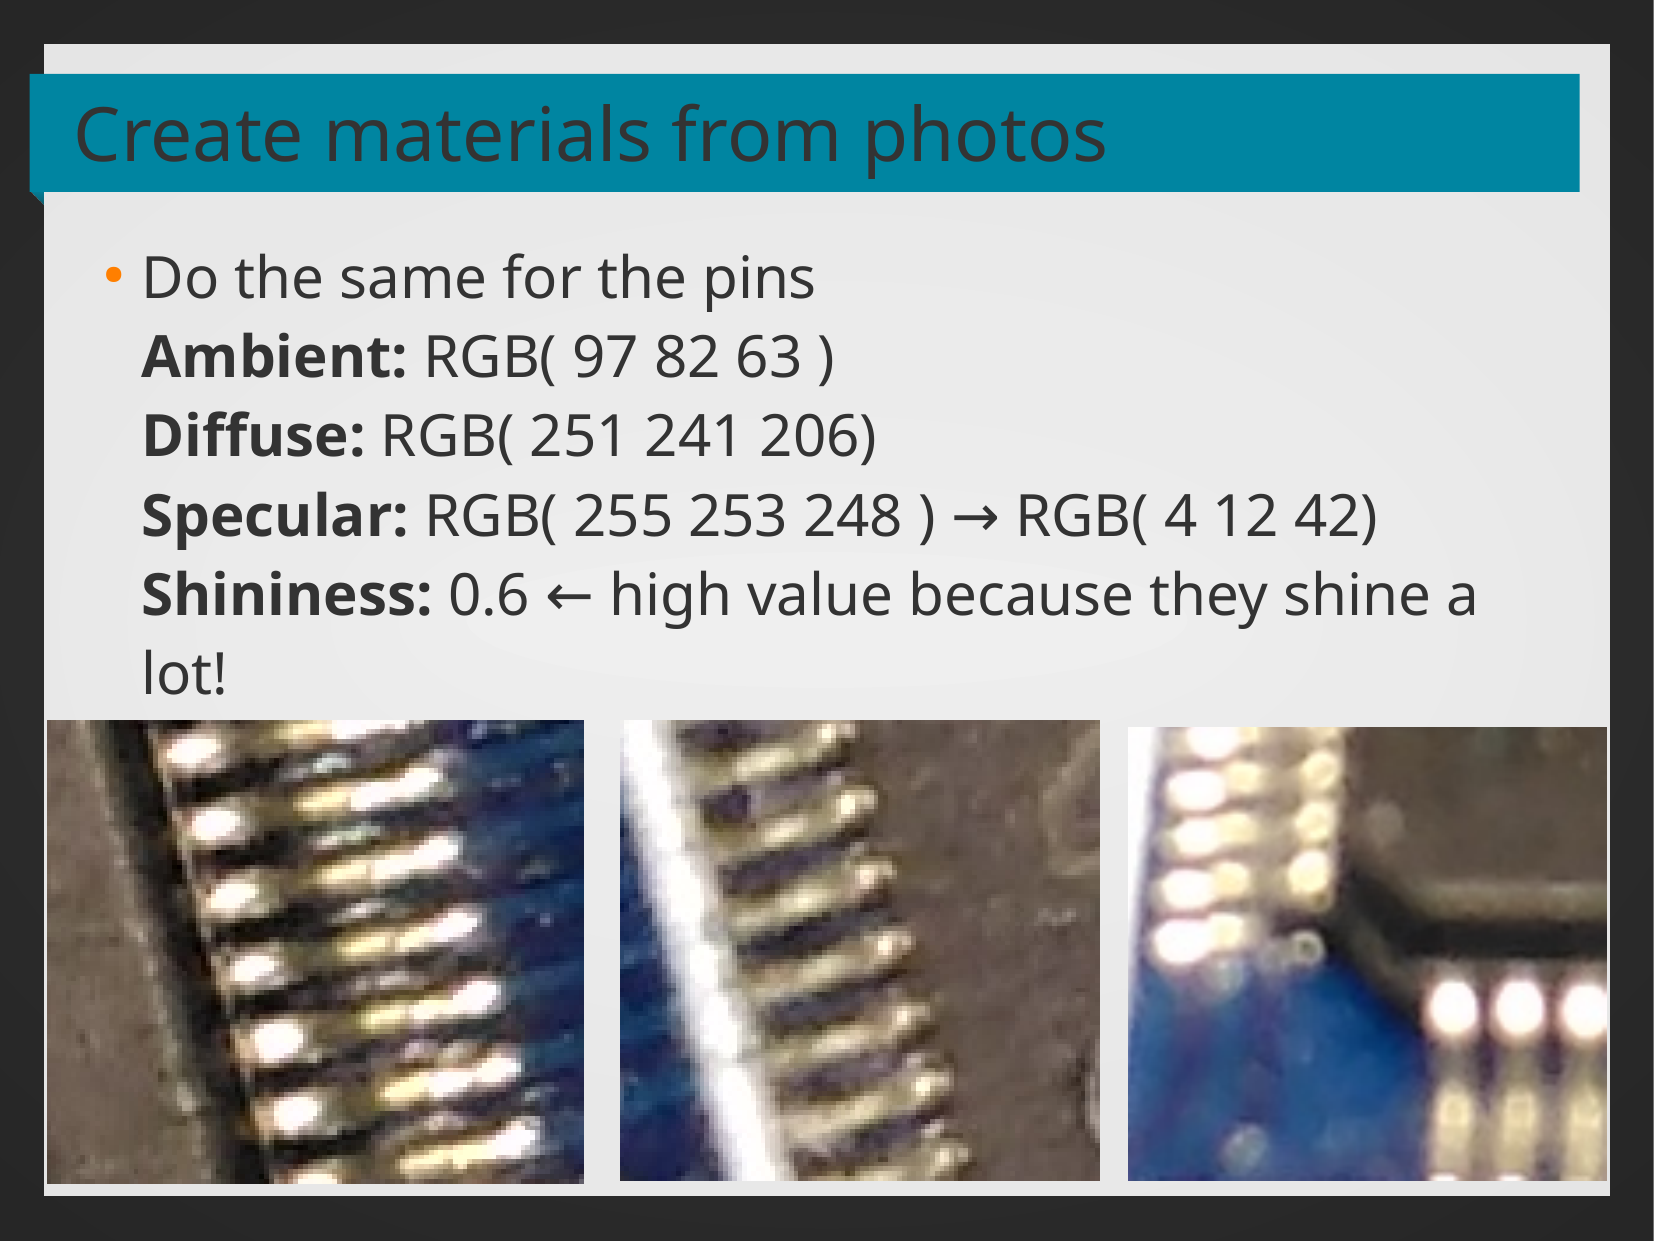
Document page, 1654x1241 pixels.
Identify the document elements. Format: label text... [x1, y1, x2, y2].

title Create materials from photos [73, 73, 1565, 192]
picture [620, 720, 1100, 1181]
list Do the same for the pins Ambient: RGB( 97 82 63 ) Diffuse: RGB( 251 241 206) Specular: RGB( 255 253 248 ) → RGB( 4 12 42) Shininess: 0.6 ← high value because they shine a lot! [73, 236, 1580, 1167]
picture [47, 720, 584, 1185]
picture [1128, 727, 1607, 1181]
